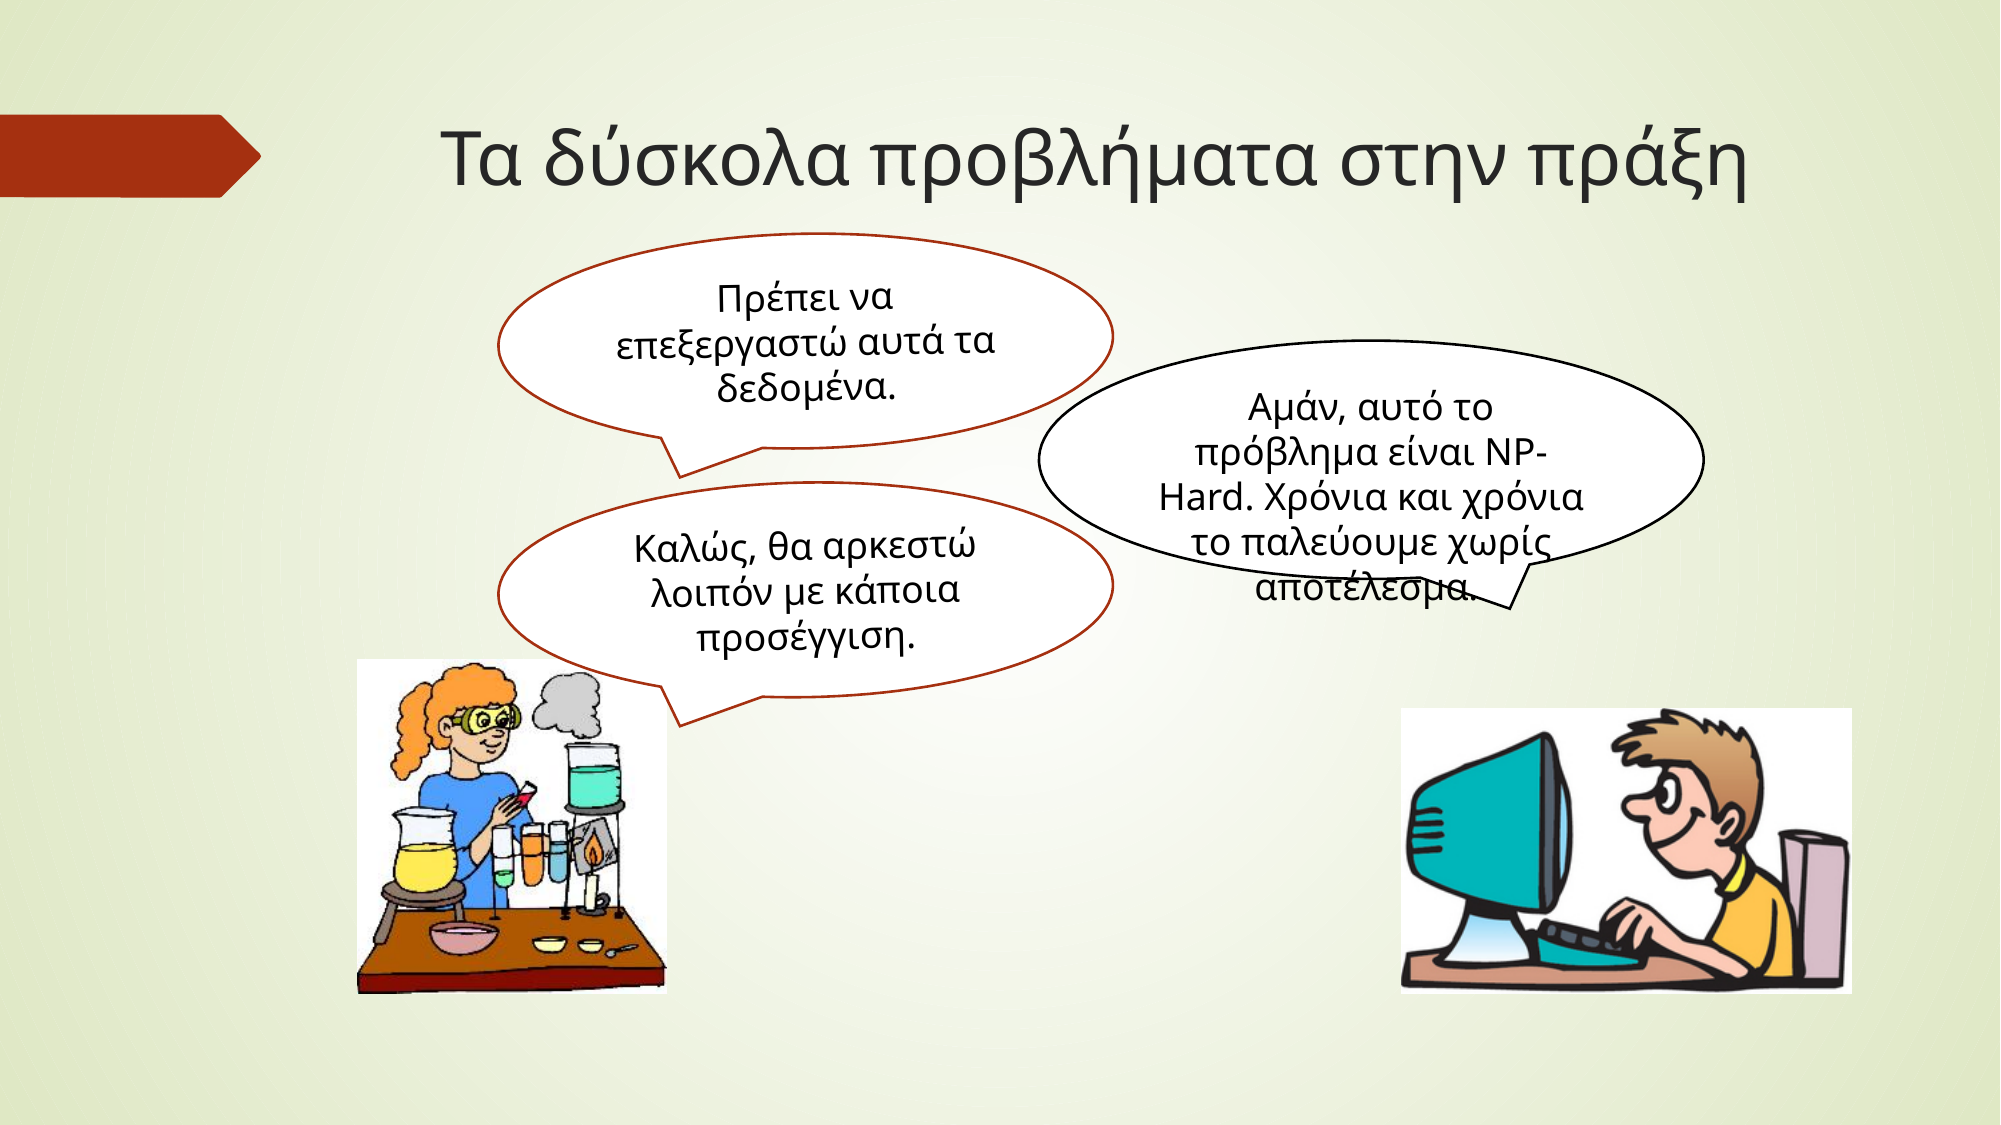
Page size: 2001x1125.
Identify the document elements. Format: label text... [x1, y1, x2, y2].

text_box Αμάν, αυτό το πρόβλημα είναι NP-Hard. Χρόνια και χρόνια το παλεύουμε χωρίς αποτέλεσμα. [1039, 340, 1704, 609]
picture [357, 659, 667, 994]
title Τα δύσκολα προβλήματα στην πράξη [425, 102, 1888, 313]
text_box Καλώς, θα αρκεστώ λοιπόν με κάποια προσέγγιση. [498, 482, 1113, 727]
text_box Πρέπει να επεξεργαστώ αυτά τα δεδομένα. [498, 313, 1113, 478]
picture [1401, 708, 1852, 994]
